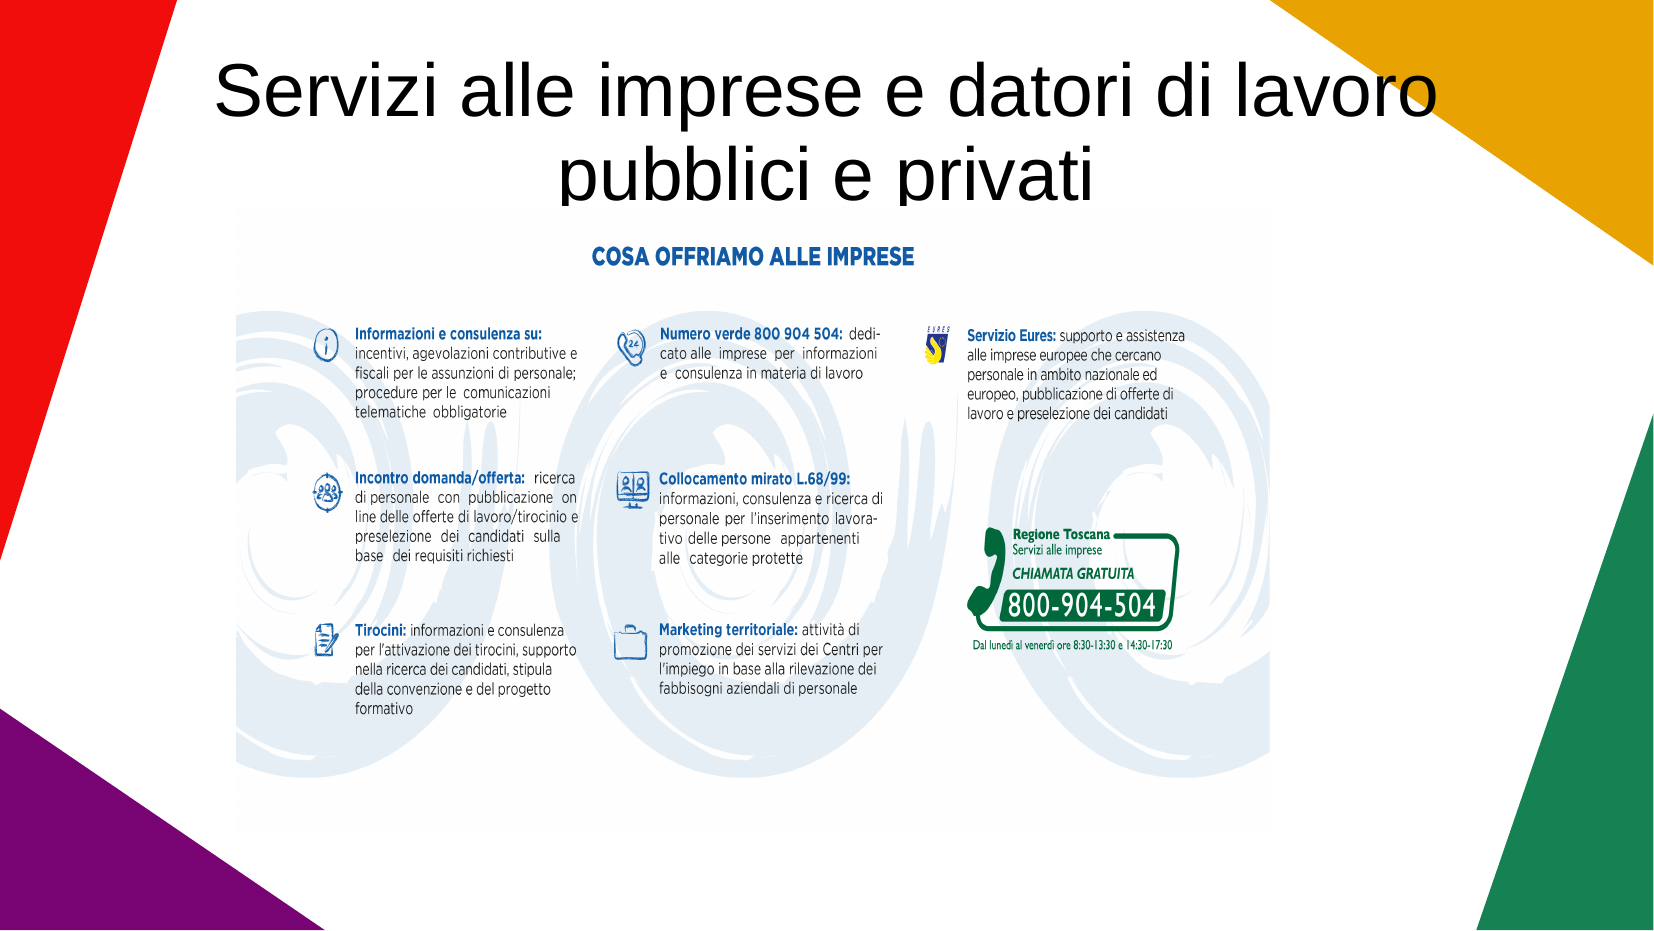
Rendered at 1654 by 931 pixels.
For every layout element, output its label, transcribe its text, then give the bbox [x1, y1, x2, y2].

picture [236, 206, 1270, 832]
title Servizi alle imprese e datori di lavoro pubblici e privati [118, 48, 1536, 217]
